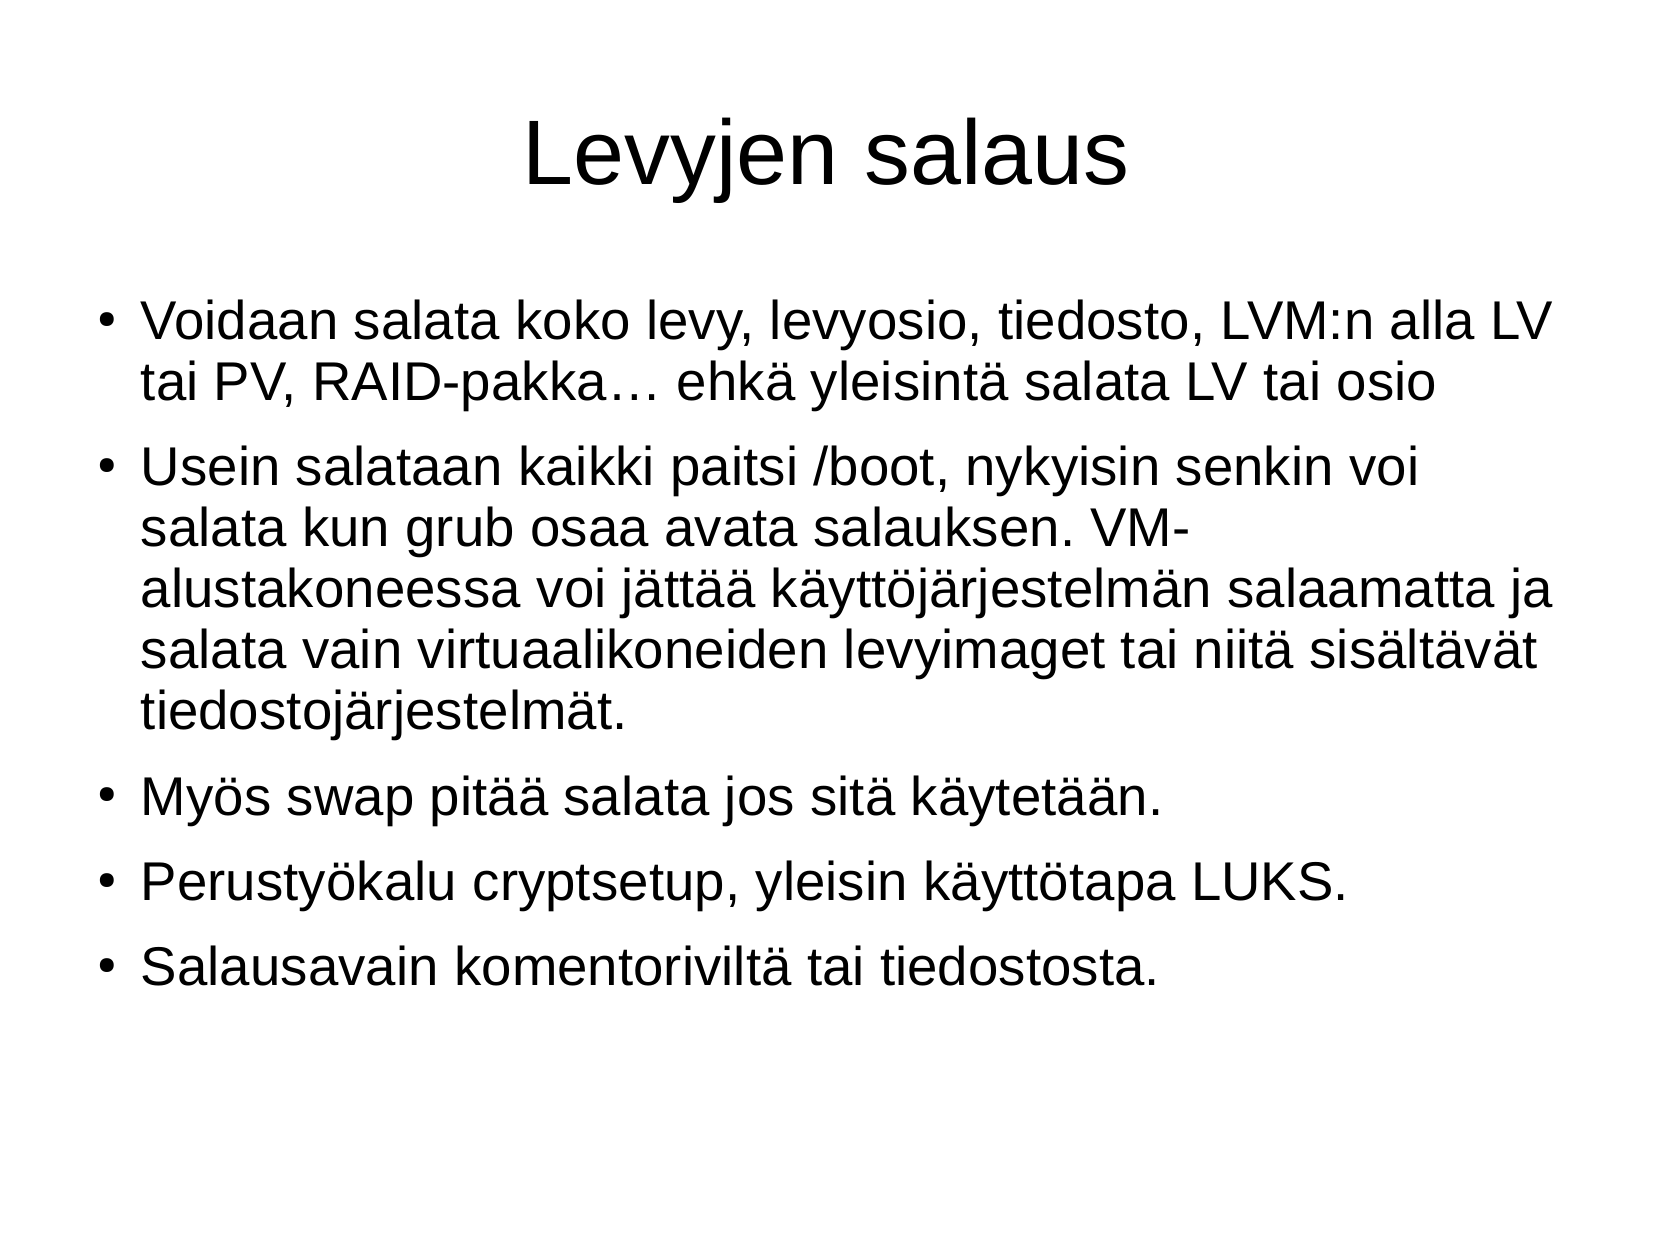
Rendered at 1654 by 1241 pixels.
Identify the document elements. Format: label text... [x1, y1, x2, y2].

list Voidaan salata koko levy, levyosio, tiedosto, LVM:n alla LV tai PV, RAID-pakka… ehkä yleisintä salata LV tai osio Usein salataan kaikki paitsi /boot, nykyisin senkin voi salata kun grub osaa avata salauksen. VM-alustakoneessa voi jättää käyttöjärjestelmän salaamatta ja salata vain virtuaalikoneiden levyimaget tai niitä sisältävät tiedostojärjestelmät. Myös swap pitää salata jos sitä käytetään. Perustyökalu cryptsetup, yleisin käyttötapa LUKS. Salausavain komentoriviltä tai tiedostosta. [82, 290, 1571, 1010]
title Levyjen salaus [82, 49, 1571, 257]
